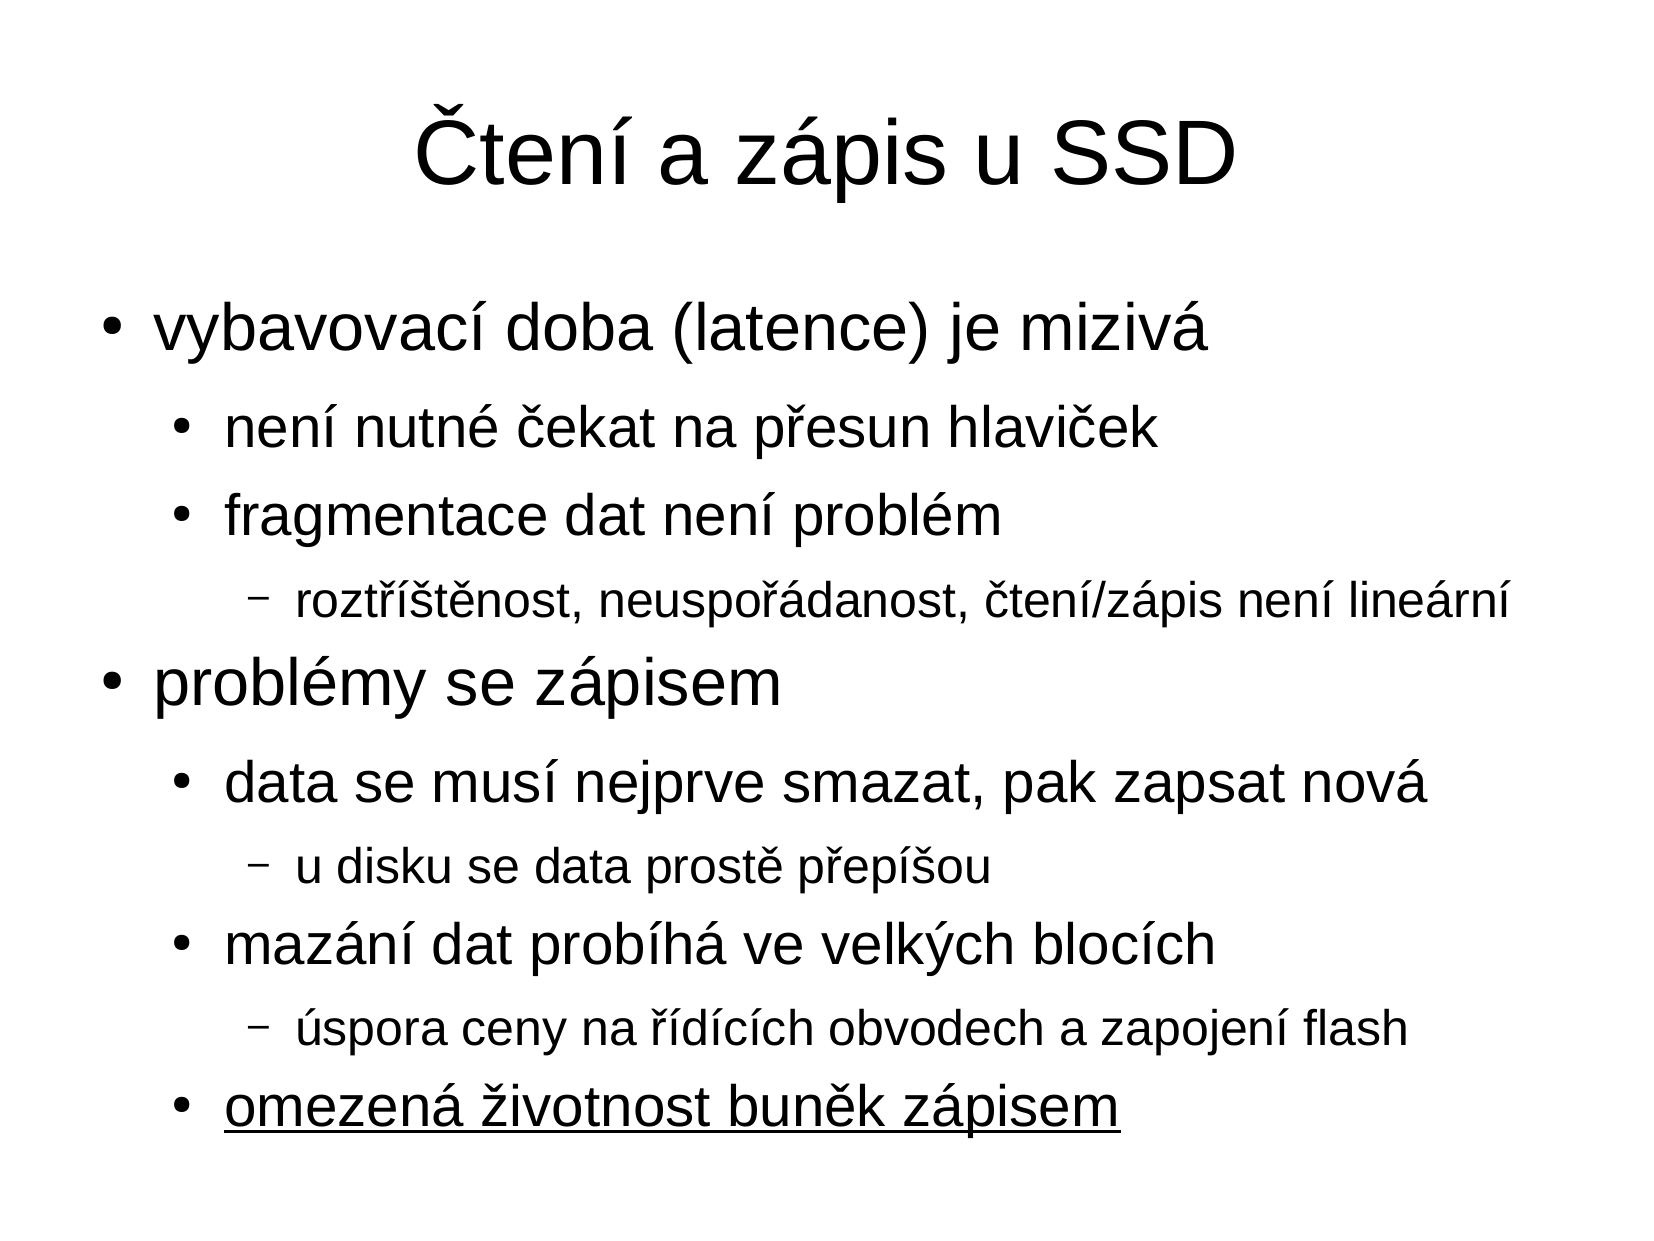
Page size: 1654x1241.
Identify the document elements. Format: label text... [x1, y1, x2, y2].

list vybavovací doba (latence) je mizivá není nutné čekat na přesun hlaviček fragmentace dat není problém roztříštěnost, neuspořádanost, čtení/zápis není lineární problémy se zápisem data se musí nejprve smazat, pak zapsat nová u disku se data prostě přepíšou mazání dat probíhá ve velkých blocích úspora ceny na řídících obvodech a zapojení flash omezená životnost buněk zápisem [82, 290, 1571, 1139]
title Čtení a zápis u SSD [82, 56, 1571, 250]
